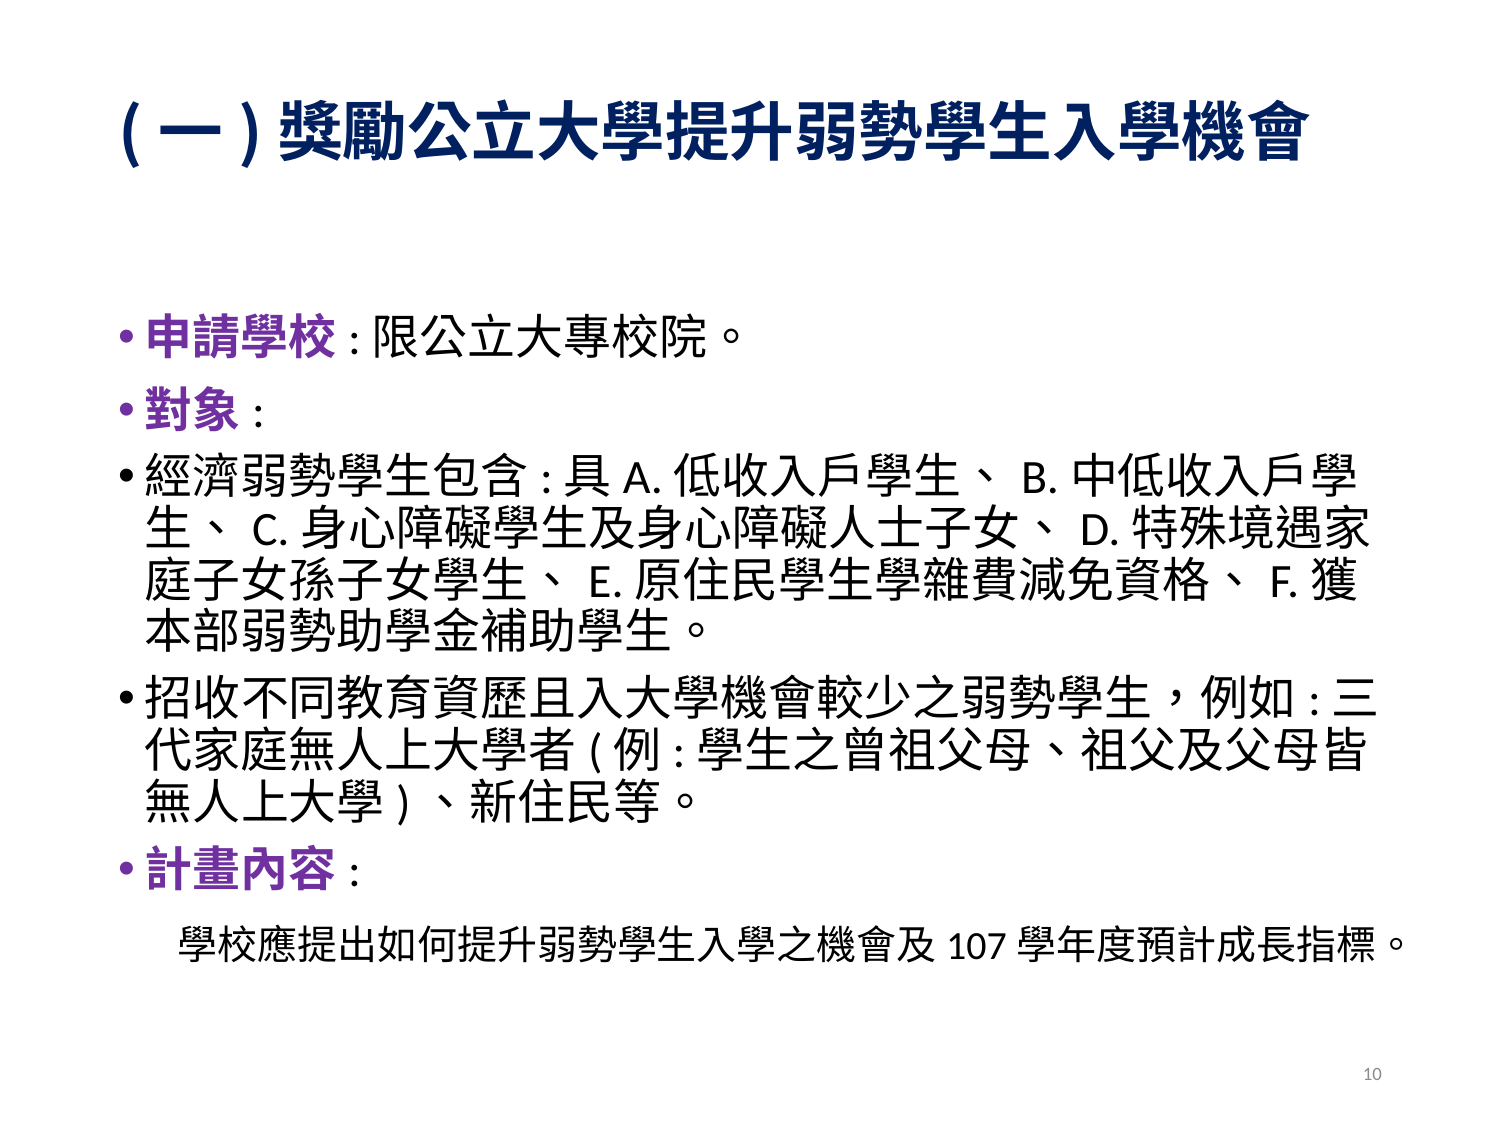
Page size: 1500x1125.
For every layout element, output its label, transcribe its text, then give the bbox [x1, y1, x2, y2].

slide_number <編號> [1059, 1042, 1397, 1103]
list 申請學校:限公立大專校院。 對象: 經濟弱勢學生包含:具A.低收入戶學生、B.中低收入戶學生、C.身心障礙學生及身心障礙人士子女、D.特殊境遇家庭子女孫子女學生、E.原住民學生學雜費減免資格、F.獲本部弱勢助學金補助學生。 招收不同教育資歷且入大學機會較少之弱勢學生，例如:三代家庭無人上大學者(例:學生之曾祖父母、祖父及父母皆無人上大學)、新住民等。 計畫內容: 學校應提出如何提升弱勢學生入學之機會及107學年度預計成長指標。 [103, 299, 1397, 1014]
title (一)獎勵公立大學提升弱勢學生入學機會 [103, 59, 1397, 278]
